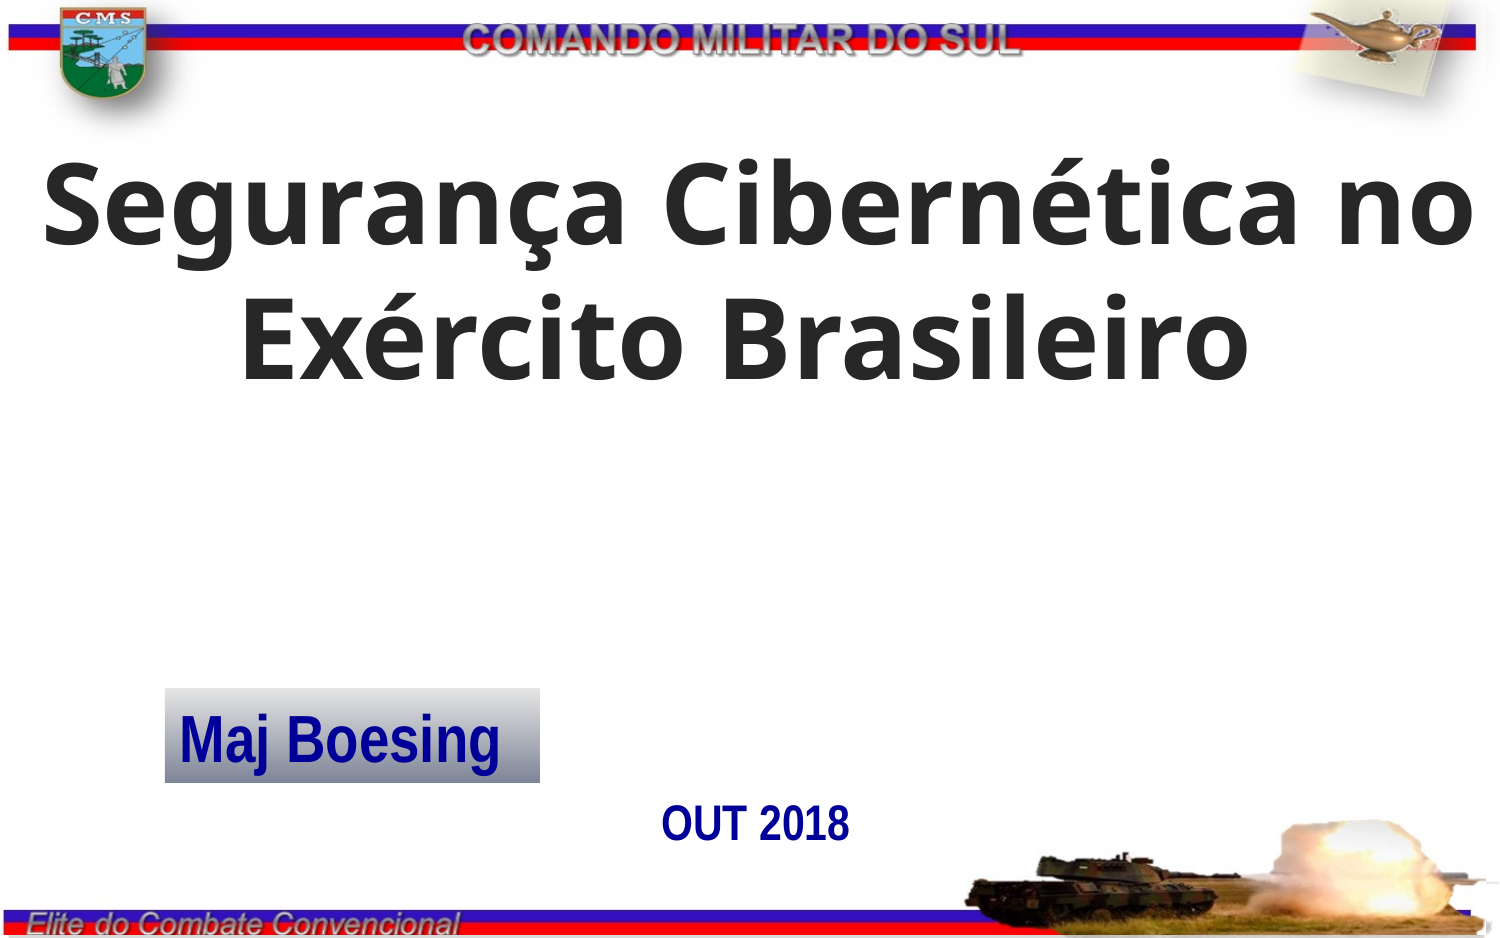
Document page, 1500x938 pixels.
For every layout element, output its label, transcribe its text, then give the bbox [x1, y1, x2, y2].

text_box Segurança Cibernética no Exército Brasileiro [8, 124, 1500, 275]
text_box OUT 2018 [5, 782, 1500, 858]
text_box Maj Boesing [164, 688, 540, 783]
picture [0, 0, 1500, 938]
